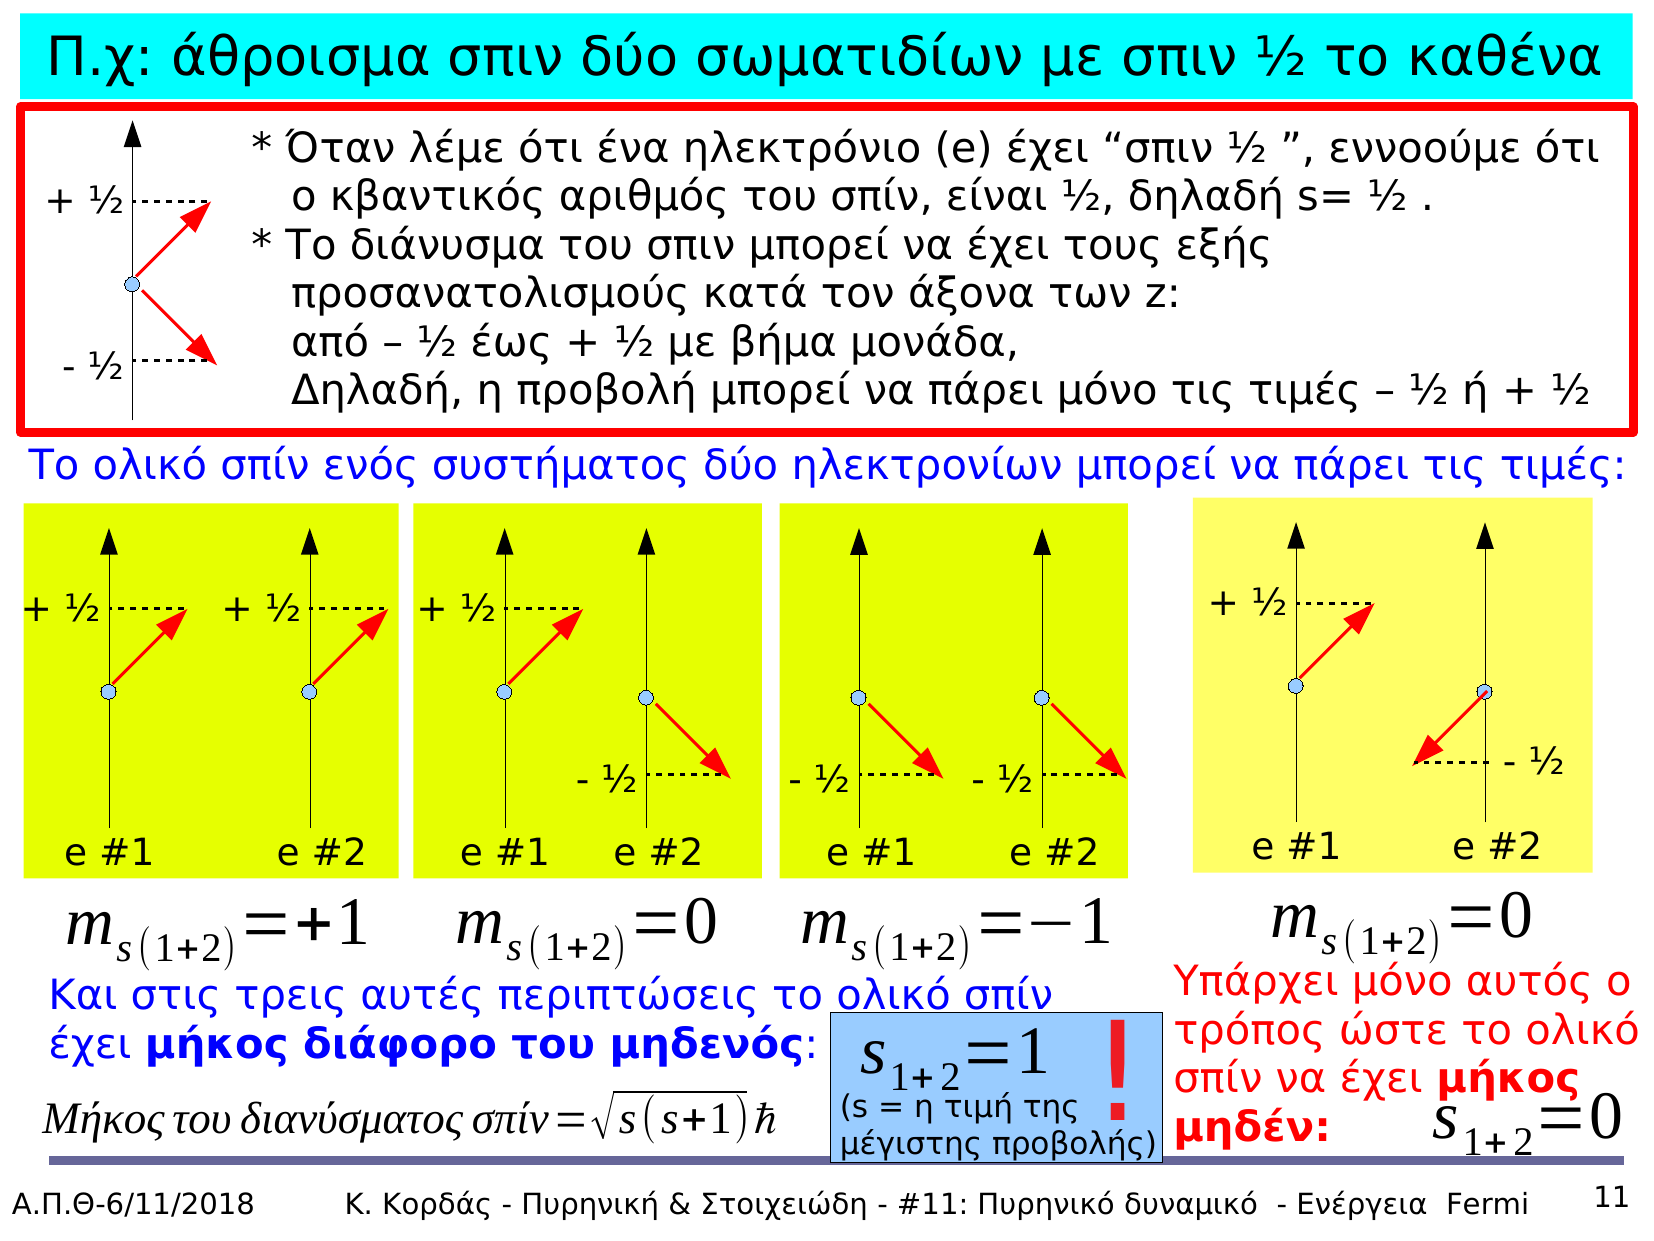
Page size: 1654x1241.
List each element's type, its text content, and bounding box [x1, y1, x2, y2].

text_box Και στις τρεις αυτές περιπτώσεις το ολικό σπίν έχει μήκος διάφορο του μηδενός: [33, 963, 1083, 1077]
text_box + ½ [5, 579, 128, 639]
text_box e #2 [1437, 817, 1558, 877]
text_box e #1 [445, 823, 565, 883]
text_box [779, 503, 1128, 879]
text_box e #1 [1236, 817, 1357, 877]
chart [438, 884, 738, 963]
chart [28, 1088, 790, 1149]
text_box [1114, 1012, 1158, 1081]
text_box e #1 [811, 823, 932, 883]
text_box [779, 810, 859, 879]
text_box Το ολικό σπίν ενός συστήματος δύο ηλεκτρονίων μπορεί να πάρει τις τιμές: [13, 433, 1654, 498]
chart [842, 1014, 1067, 1081]
text_box - ½ [773, 750, 878, 810]
text_box + ½ [1193, 573, 1315, 633]
text_box [830, 1077, 842, 1081]
chart [1415, 1079, 1642, 1166]
text_box + ½ [401, 579, 524, 639]
text_box e #2 [598, 823, 719, 883]
text_box - ½ [561, 750, 665, 810]
text_box e #1 [49, 823, 170, 883]
text_box [23, 503, 399, 879]
text_box * Όταν λέμε ότι ένα ηλεκτρόνιο (e) έχει “σπιν ½ ”, εννοούμε ότι o κβαντικός αριθμός του σπίν, είναι ½, δηλαδή s= ½ . * Το διάνυσμα του σπιν μπορεί να έχει τους εξής προσανατολισμούς κατά τον άξονα των z: από – ½ έως + ½ με βήμα μονάδα, Δηλαδή, η προβολή μπορεί να πάρει μόνο τις τιμές – ½ ή + ½ [235, 114, 1631, 427]
text_box + ½ [29, 171, 151, 231]
text_box - ½ [956, 750, 1061, 810]
text_box Υπάρχει μόνο αυτός ο τρόπος ώστε το ολικό σπίν να έχει μήκος μηδέν: [1158, 949, 1654, 1161]
text_box [1192, 498, 1593, 873]
chart [1253, 878, 1553, 969]
text_box - ½ [1488, 732, 1592, 792]
text_box + ½ [206, 579, 329, 639]
text_box e #2 [994, 823, 1115, 883]
chart [48, 885, 387, 963]
title Π.χ: άθροισμα σπιν δύο σωματιδίων με σπιν ½ το καθένα [20, 13, 1633, 100]
text_box [413, 503, 762, 879]
text_box e #2 [261, 823, 382, 883]
text_box - ½ [47, 337, 151, 397]
text_box ! [1075, 985, 1114, 1161]
chart [783, 884, 1130, 974]
text_box [124, 276, 140, 292]
text_box (s = η τιμή της μέγιστης προβολής) [825, 1081, 1173, 1169]
